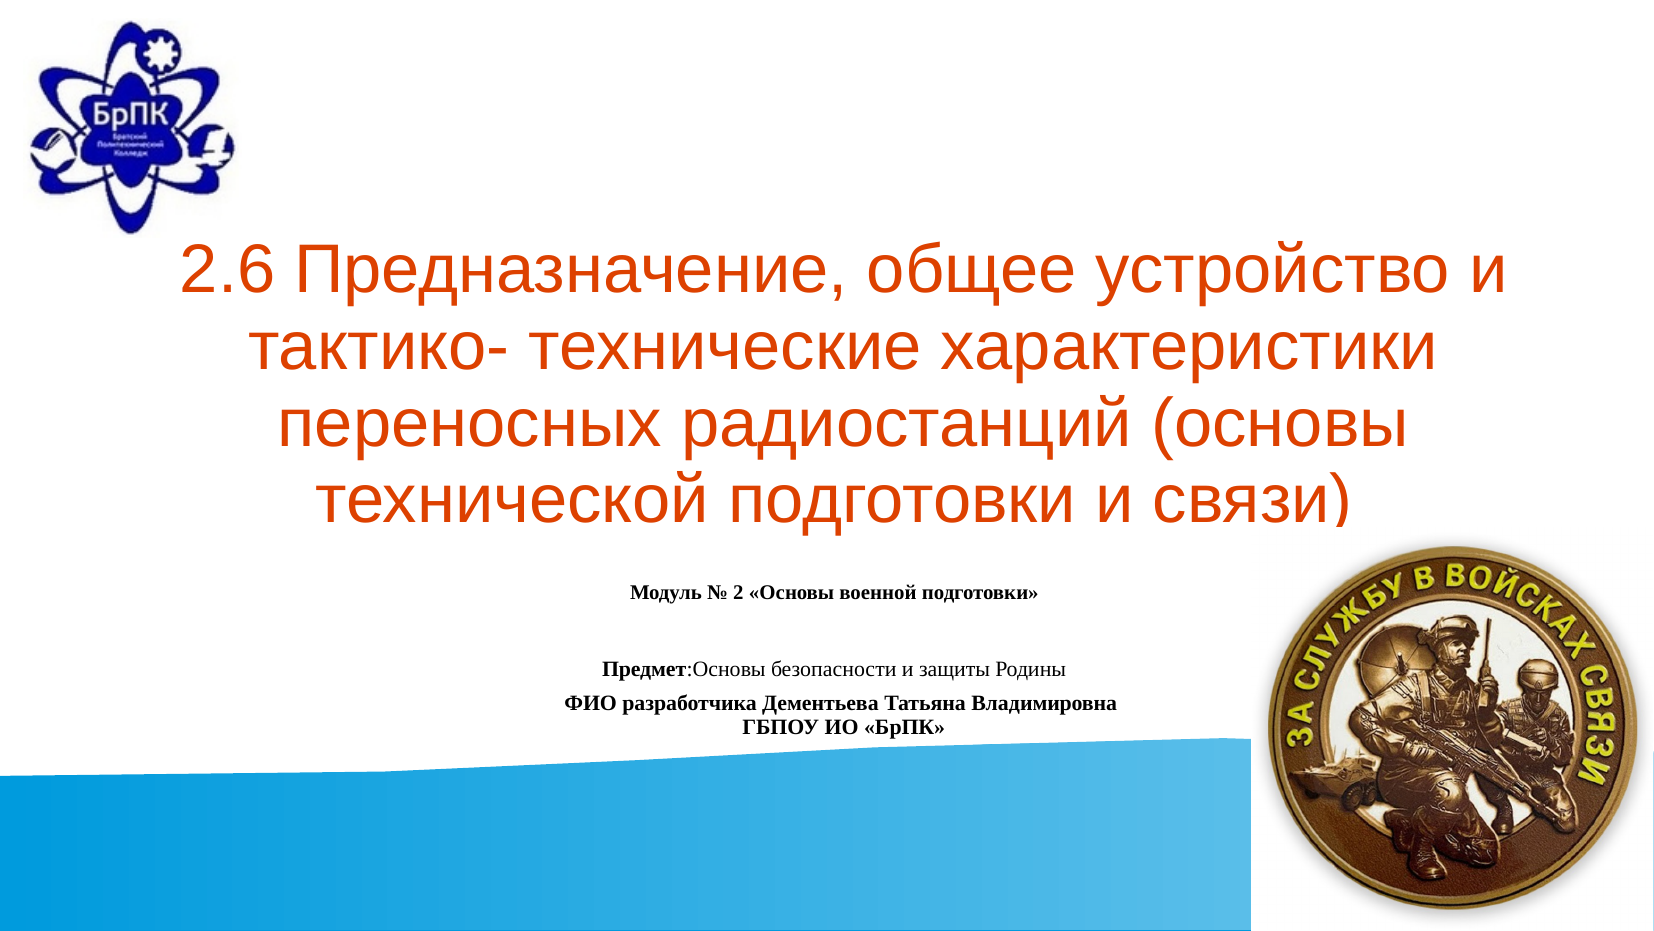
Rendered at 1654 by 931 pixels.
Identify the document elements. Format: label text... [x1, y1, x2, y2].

title 2.6 Предназначение, общее устройство и тактико- технические характеристики переносных радиостанций (основы технической подготовки и связи) Модуль № 2 «Основы военной подготовки» Предмет:Основы безопасности и защиты Родины ФИО разработчика Дементьева Татьяна Владимировна ГБПОУ ИО «БрПК» [105, 201, 1583, 768]
picture [23, 18, 242, 238]
picture [1251, 527, 1654, 931]
